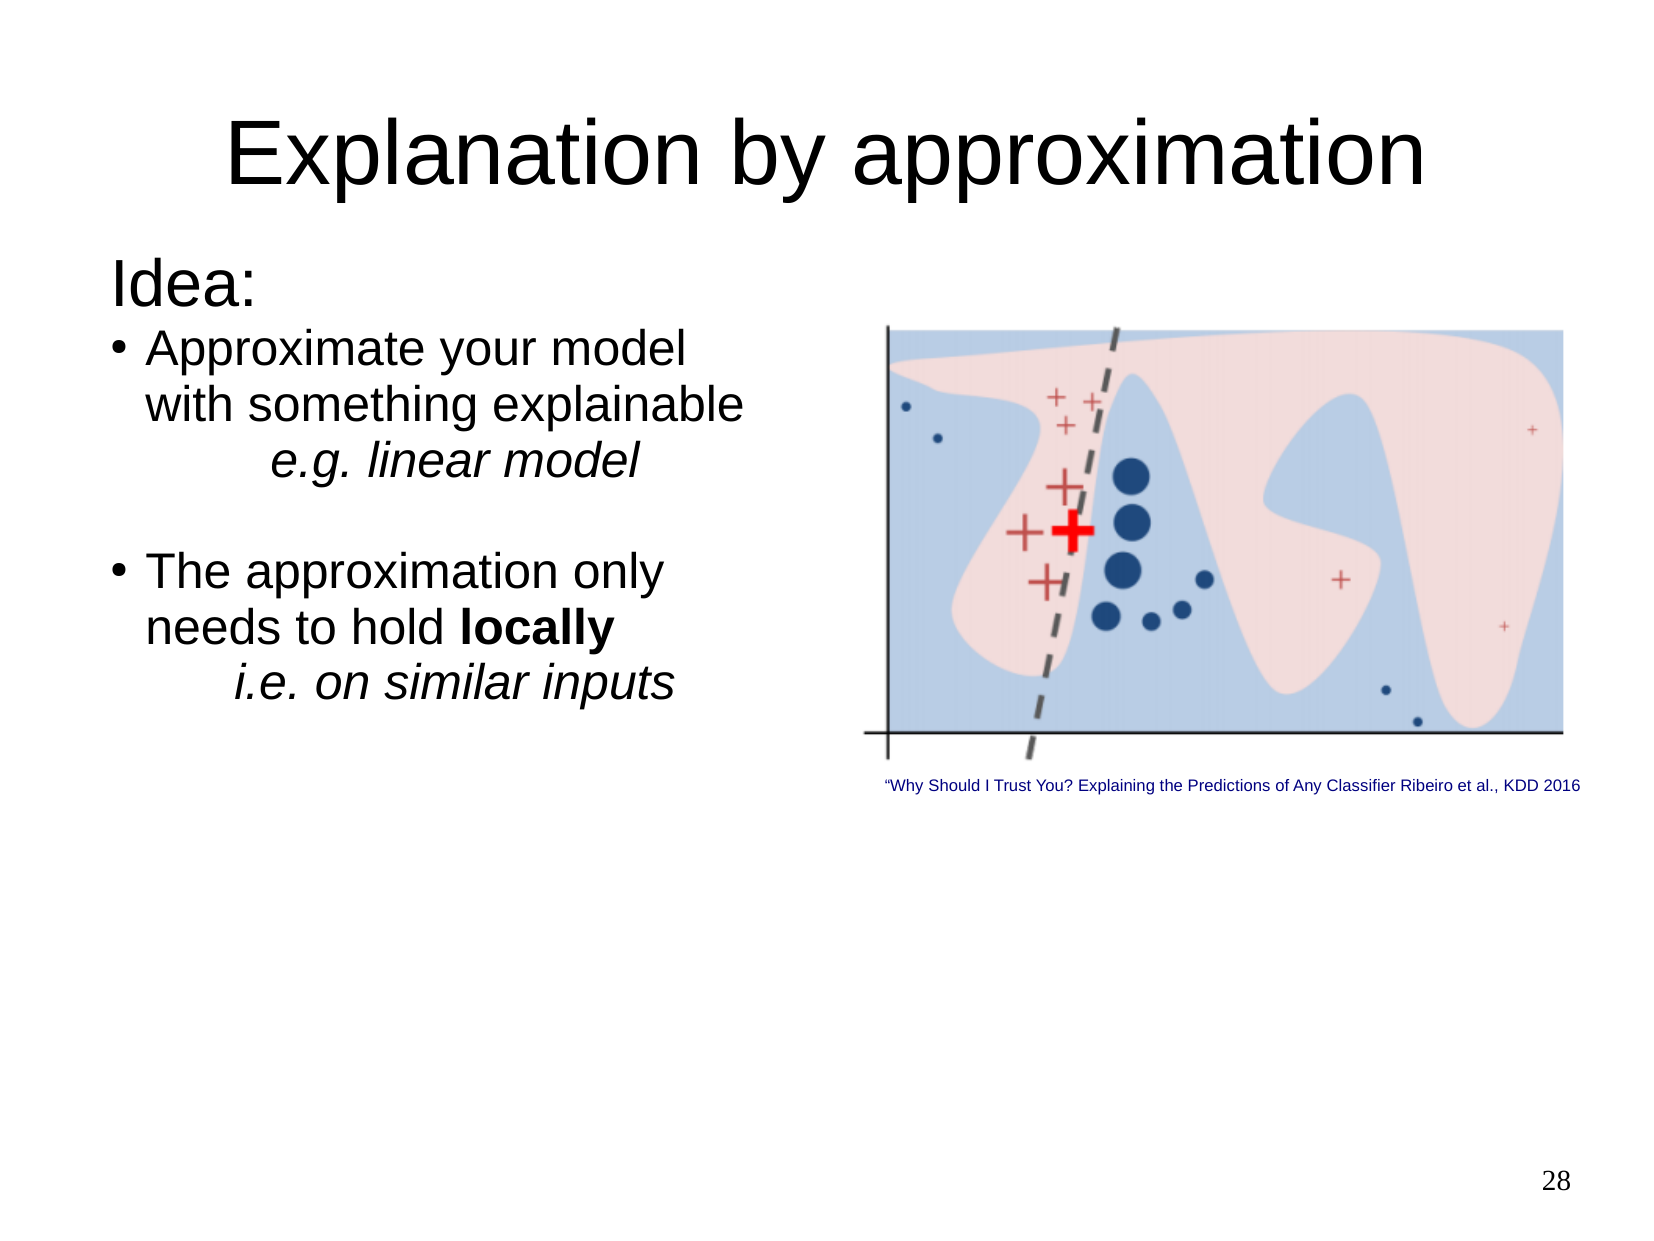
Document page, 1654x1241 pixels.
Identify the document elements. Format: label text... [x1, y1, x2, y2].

picture [843, 299, 1587, 769]
text_box “Why Should I Trust You? Explaining the Predictions of Any Classifier Ribeiro et al., KDD 2016 [870, 768, 1606, 826]
subtitle Idea: Approximate your model with something explainable e.g. linear model The approximation only needs to hold locally i.e. on similar inputs [109, 168, 766, 789]
title Explanation by approximation [82, 49, 1571, 257]
